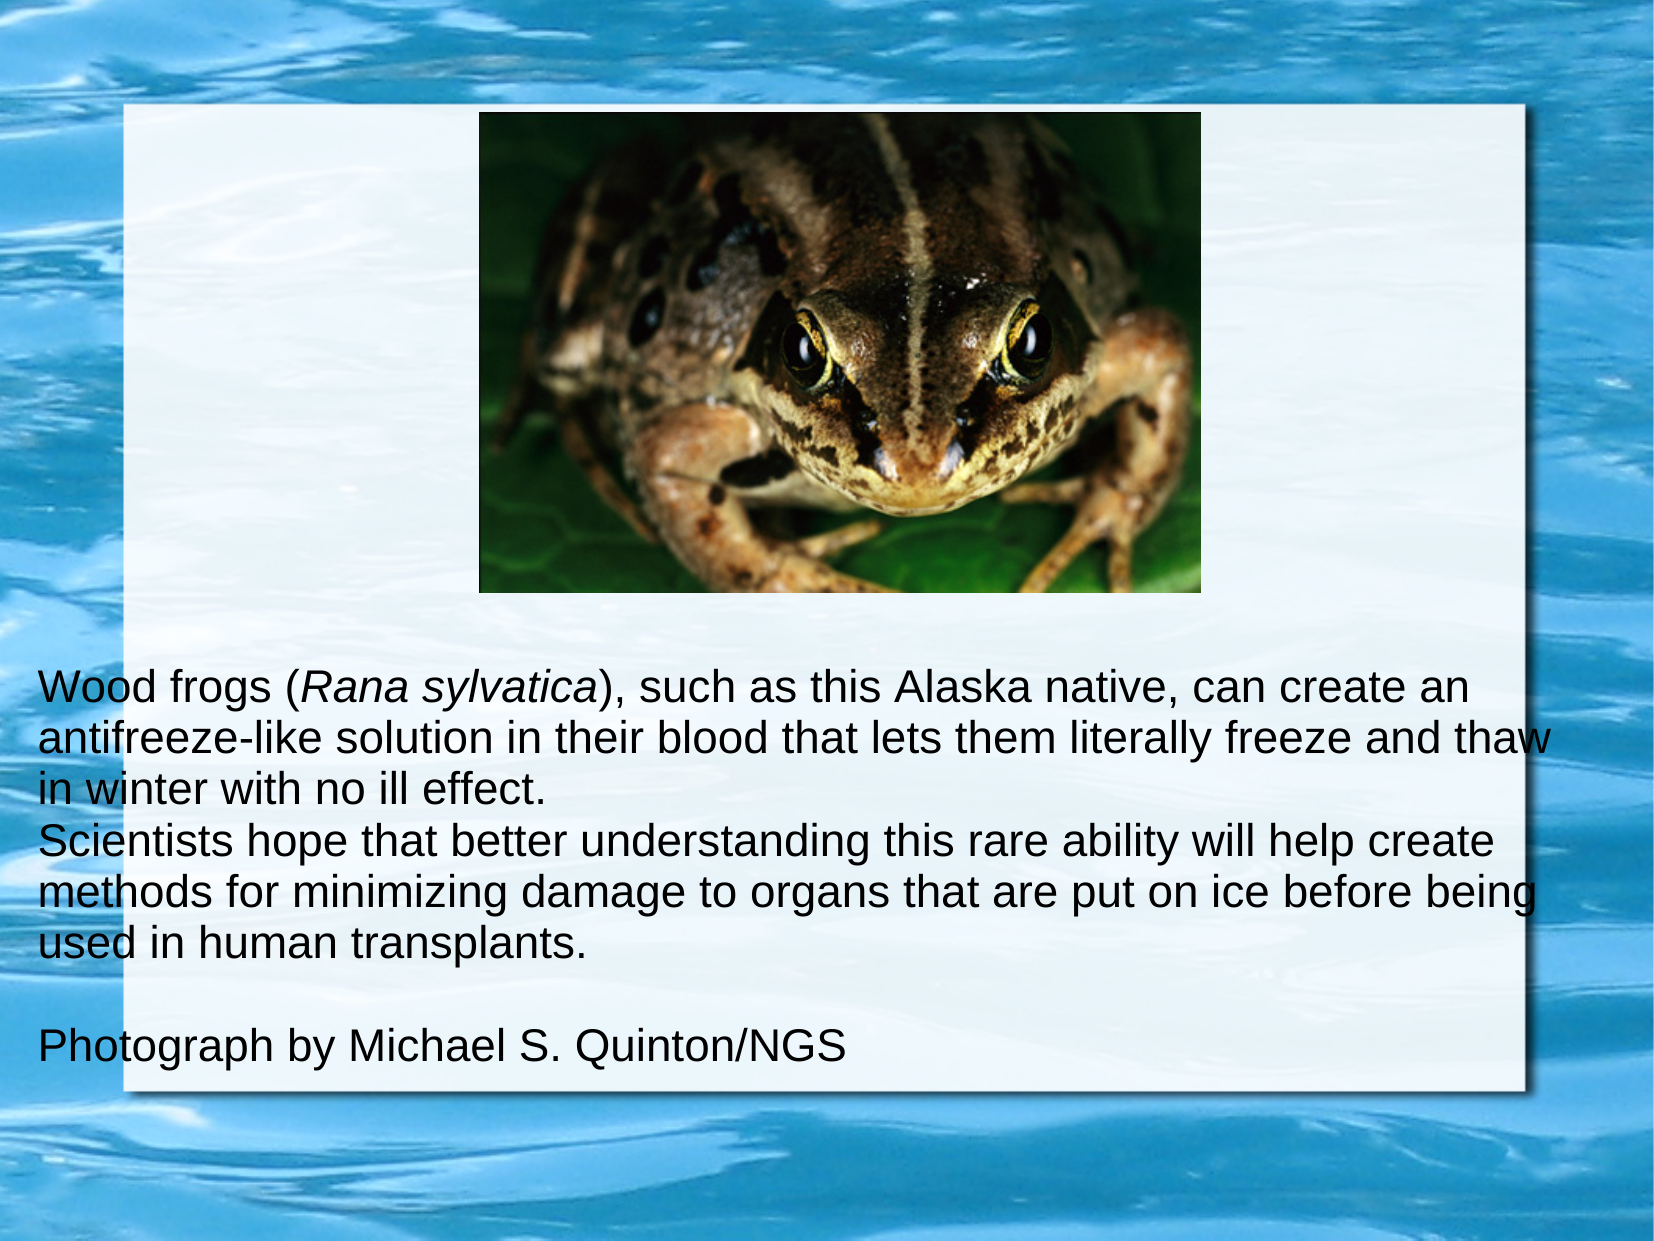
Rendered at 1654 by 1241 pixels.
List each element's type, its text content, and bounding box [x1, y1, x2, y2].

picture [0, 0, 1654, 1241]
text_box Wood frogs (Rana sylvatica), such as this Alaska native, can create an antifreeze-like solution in their blood that lets them literally freeze and thaw in winter with no ill effect. Scientists hope that better understanding this rare ability will help create methods for minimizing damage to organs that are put on ice before being used in human transplants. Photograph by Michael S. Quinton/NGS [37, 660, 1576, 1163]
